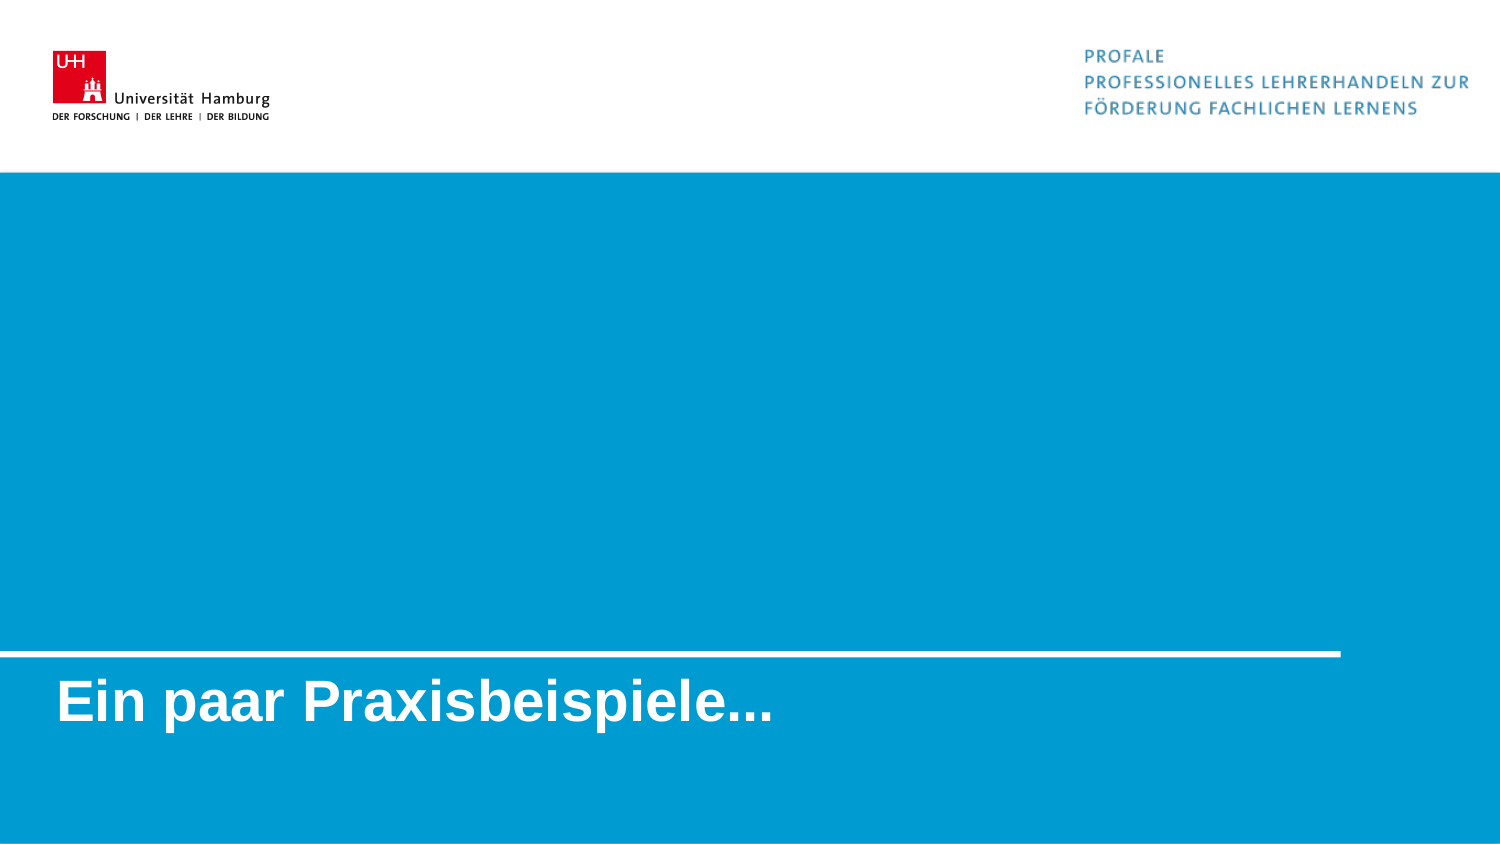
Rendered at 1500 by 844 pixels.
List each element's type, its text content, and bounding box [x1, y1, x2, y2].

title Ein paar Praxisbeispiele... [41, 655, 1370, 822]
picture [1085, 48, 1469, 115]
picture [0, 0, 322, 147]
